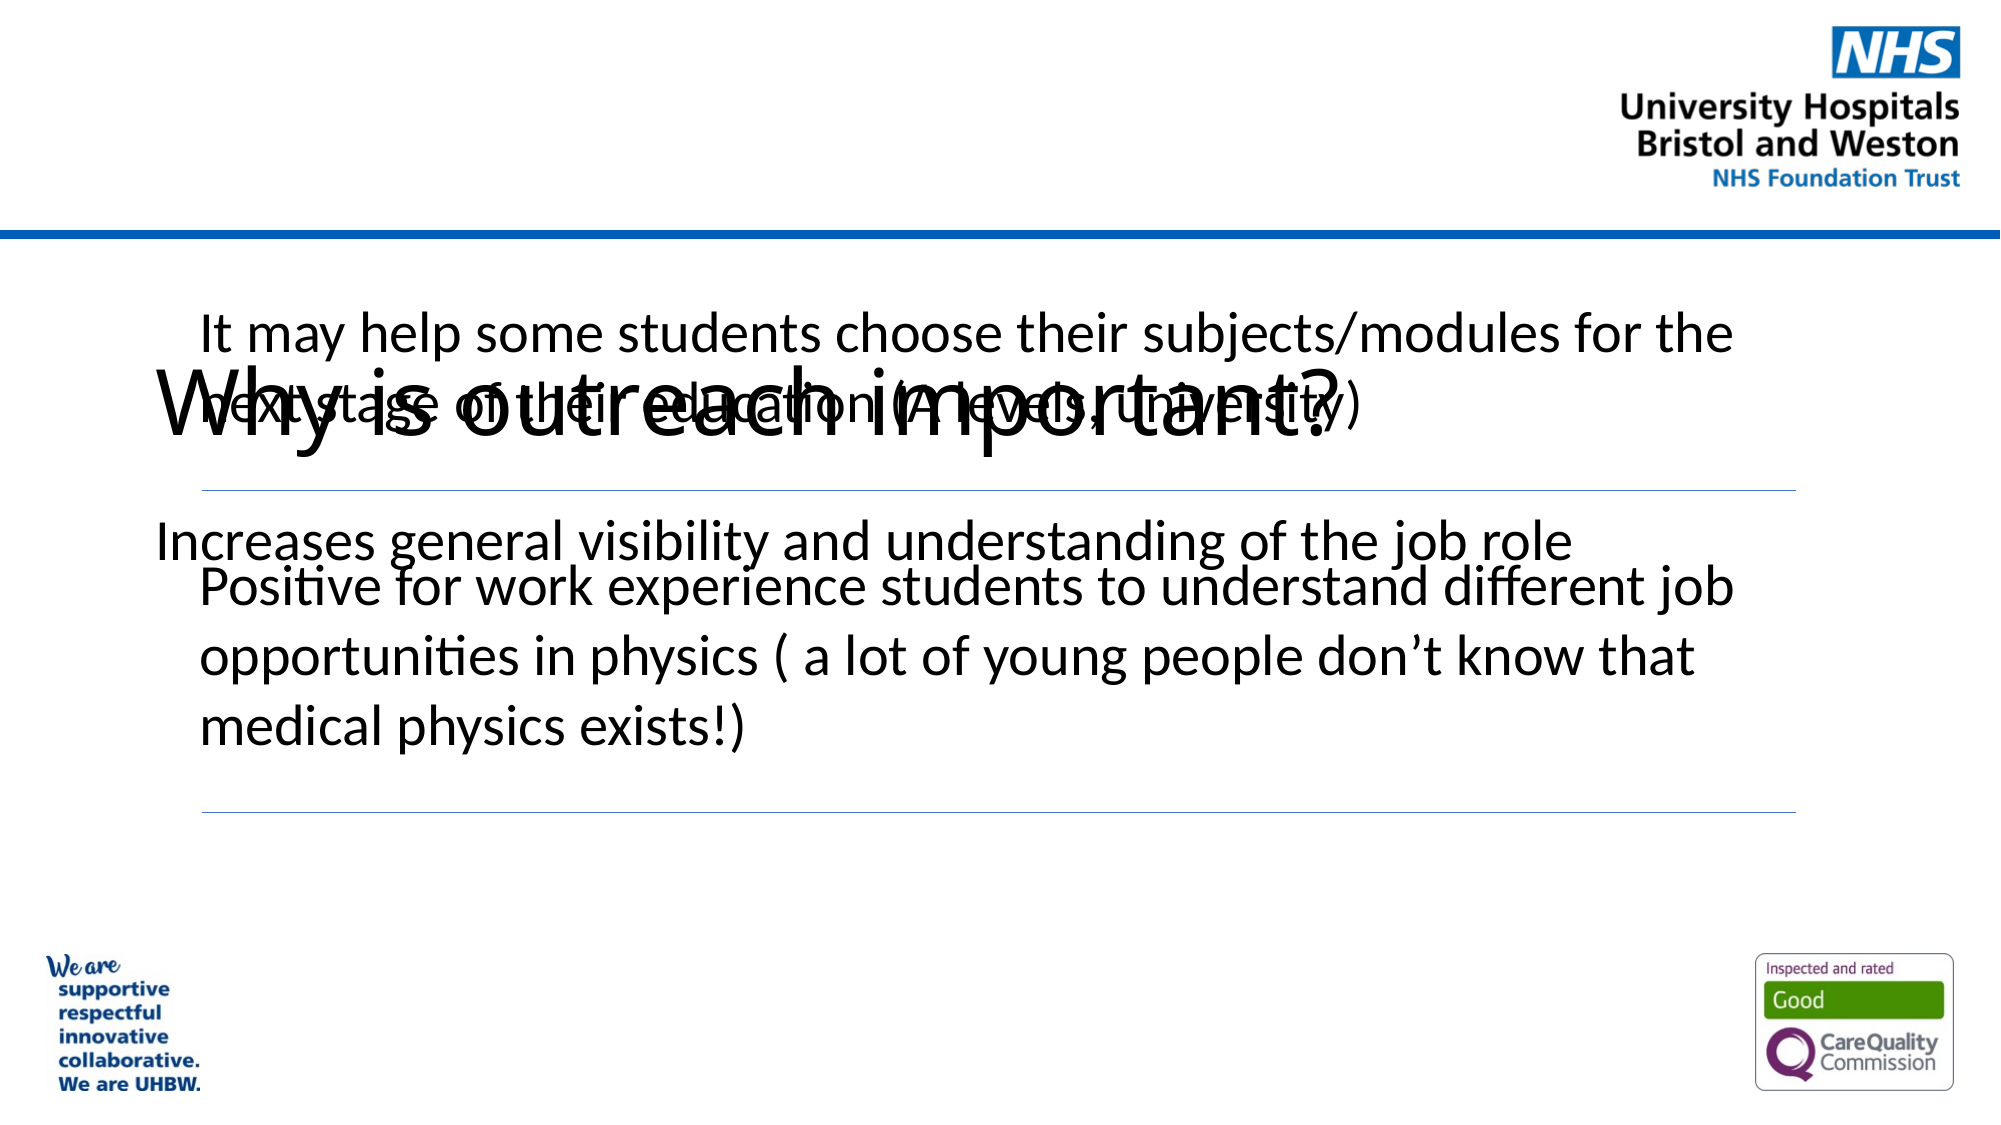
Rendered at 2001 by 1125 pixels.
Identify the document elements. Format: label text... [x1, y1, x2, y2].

text_box It may help some students choose their subjects/modules for the next stage of their education (A levels, university) [184, 286, 1827, 489]
title Why is outreach important? [101, 30, 1827, 248]
list Increases general visibility and understanding of the job role [176, 863, 1916, 1015]
text_box Positive for work experience students to understand different job opportunities in physics ( a lot of young people don’t know that medical physics exists!) [184, 539, 1842, 813]
